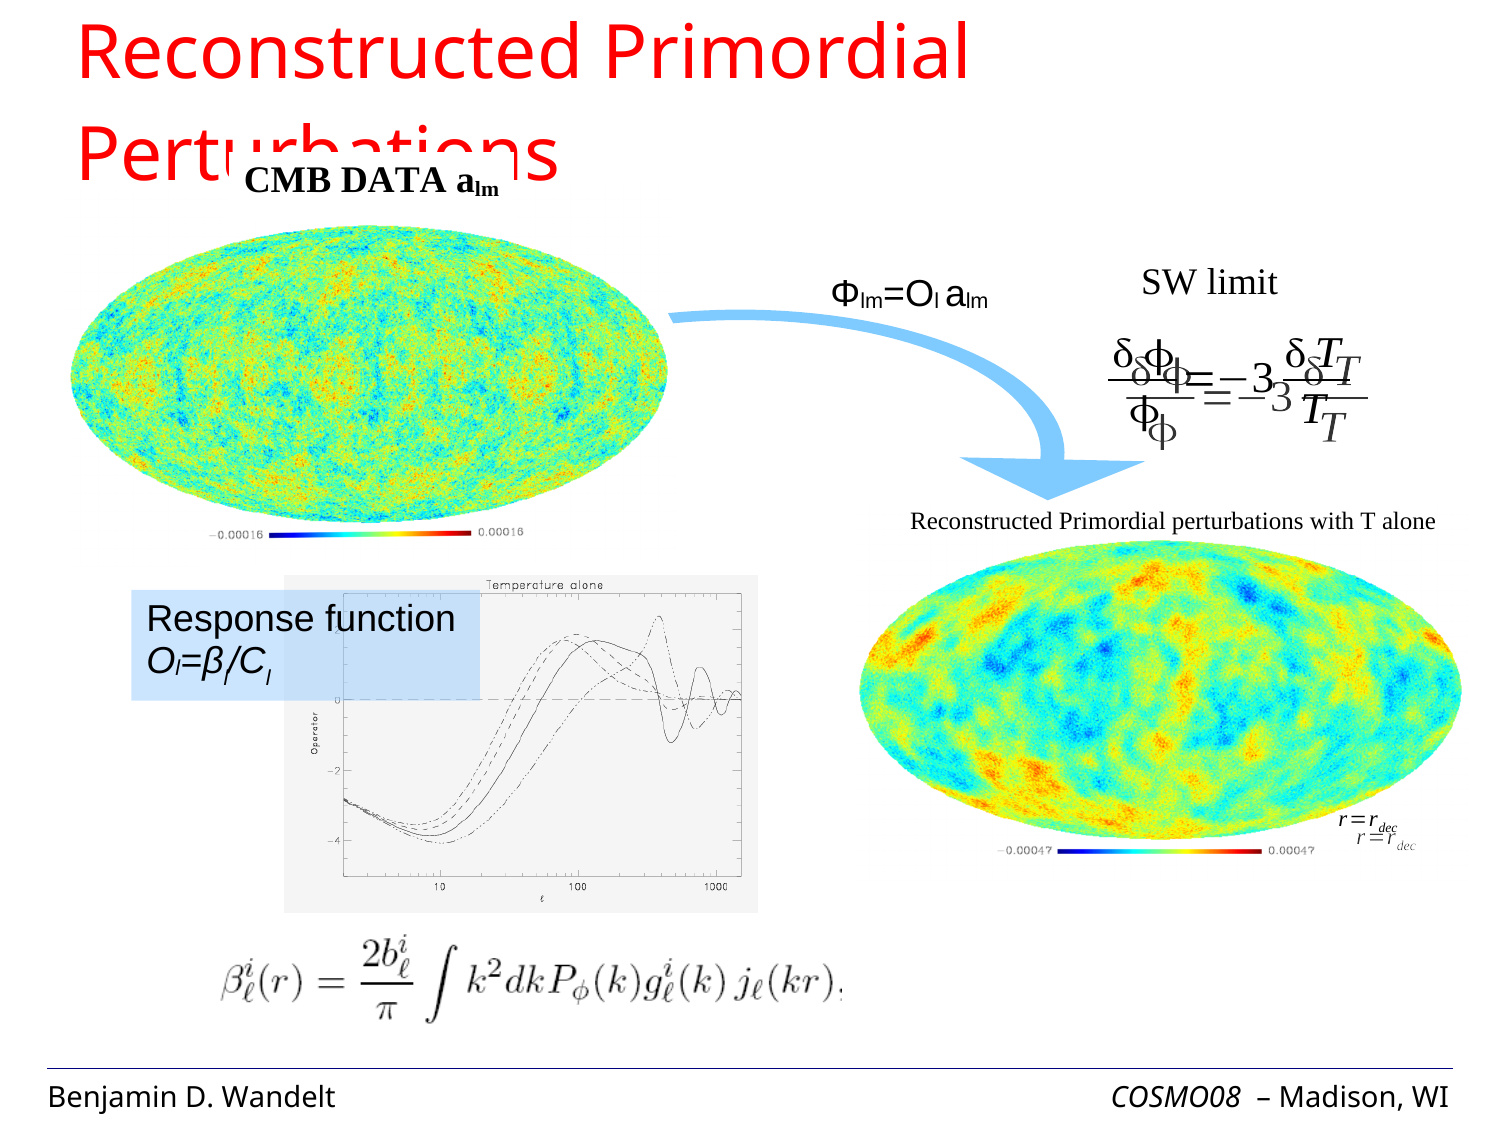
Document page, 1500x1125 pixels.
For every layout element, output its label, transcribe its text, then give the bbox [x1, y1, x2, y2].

picture [854, 499, 1468, 881]
chart [1332, 805, 1404, 835]
text_box Φlm=Ol alm [815, 325, 869, 334]
text_box [667, 309, 1146, 501]
text_box Reconstructed Primordial perturbations with T alone [930, 496, 1430, 530]
picture [183, 921, 842, 1041]
title Reconstructed Primordial Perturbations [74, 51, 1425, 150]
text_box Φlm=Ol alm [815, 264, 1005, 334]
picture [63, 181, 676, 567]
chart [1096, 327, 1362, 435]
text_box SW limit [1126, 253, 1390, 312]
text_box CMB DATA alm [229, 152, 514, 222]
text_box Response function Ol=βl/Cl [131, 589, 480, 701]
picture [284, 575, 758, 913]
